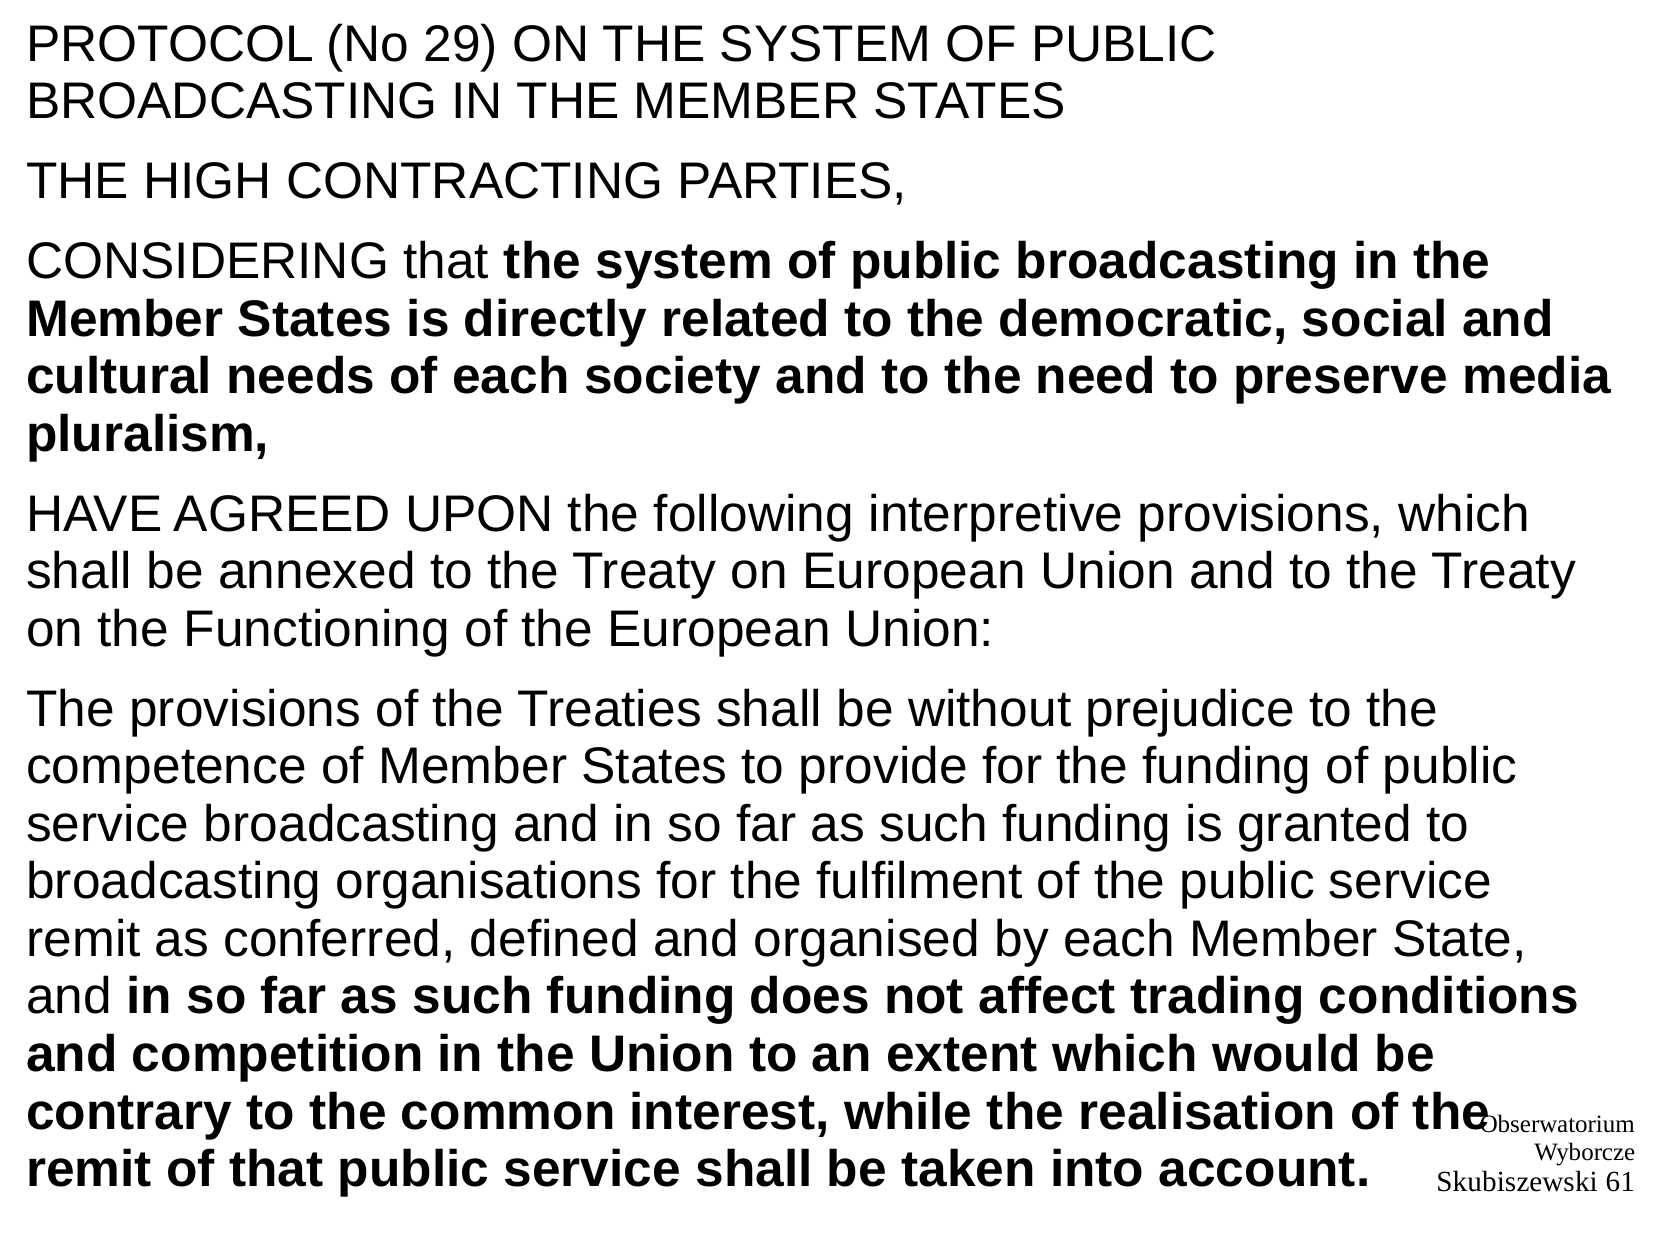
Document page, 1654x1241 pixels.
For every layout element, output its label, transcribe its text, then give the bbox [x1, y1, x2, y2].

list PROTOCOL (No 29) ON THE SYSTEM OF PUBLIC BROADCASTING IN THE MEMBER STATES THE HIGH CONTRACTING PARTIES, CONSIDERING that the system of public broadcasting in the Member States is directly related to the democratic, social and cultural needs of each society and to the need to preserve media pluralism, HAVE AGREED UPON the following interpretive provisions, which shall be annexed to the Treaty on European Union and to the Treaty on the Functioning of the European Union: The provisions of the Treaties shall be without prejudice to the competence of Member States to provide for the funding of public service broadcasting and in so far as such funding is granted to broadcasting organisations for the fulfilment of the public service remit as conferred, defined and organised by each Member State, and in so far as such funding does not affect trading conditions and competition in the Union to an extent which would be contrary to the common interest, while the realisation of the remit of that public service shall be taken into account. [15, 15, 1621, 1216]
